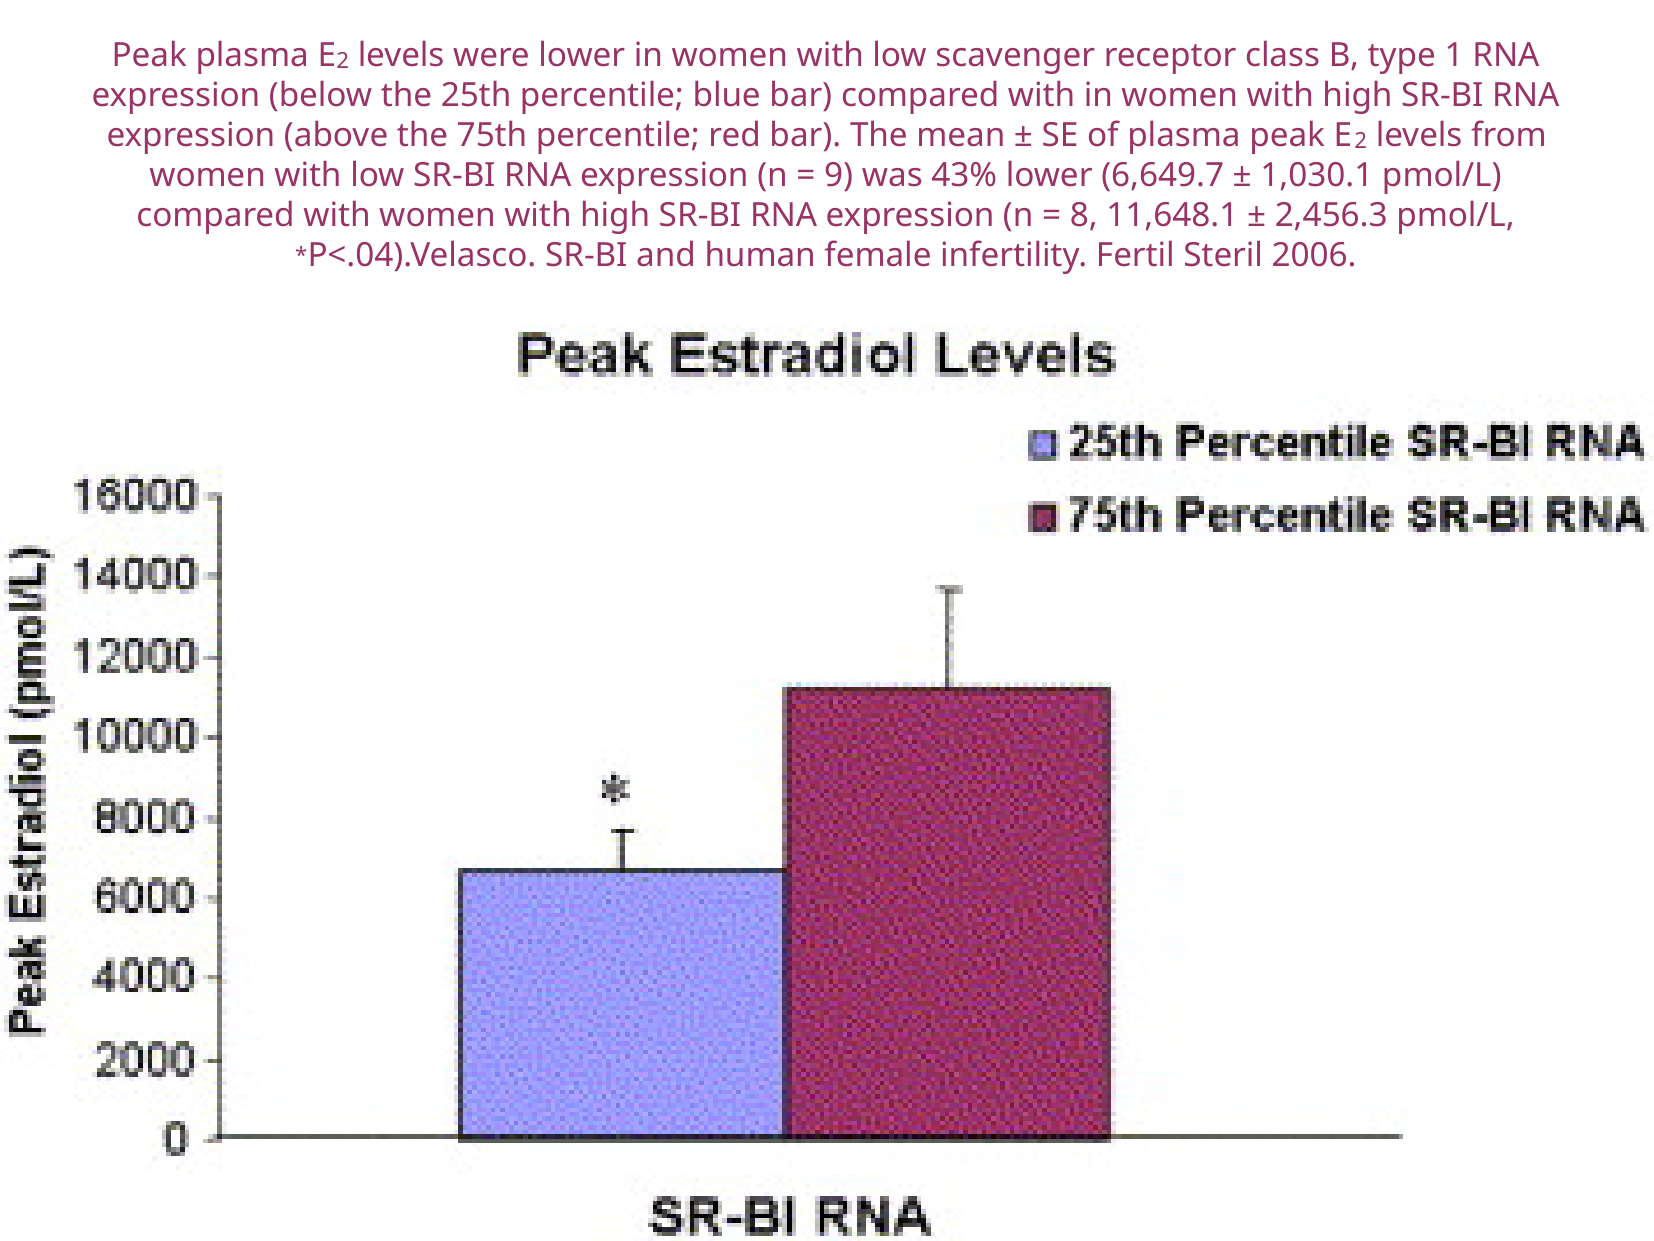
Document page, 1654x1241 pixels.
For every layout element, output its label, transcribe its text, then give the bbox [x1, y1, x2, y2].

picture [0, 324, 1654, 1241]
title Peak plasma E2 levels were lower in women with low scavenger receptor class B, type 1 RNA expression (below the 25th percentile; blue bar) compared with in women with high SR-BI RNA expression (above the 75th percentile; red bar). The mean ± SE of plasma peak E2 levels from women with low SR-BI RNA expression (n = 9) was 43% lower (6,649.7 ± 1,030.1 pmol/L) compared with women with high SR-BI RNA expression (n = 8, 11,648.1 ± 2,456.3 pmol/L, *P<.04).Velasco. SR-BI and human female infertility. Fertil Steril 2006. [82, 19, 1571, 287]
